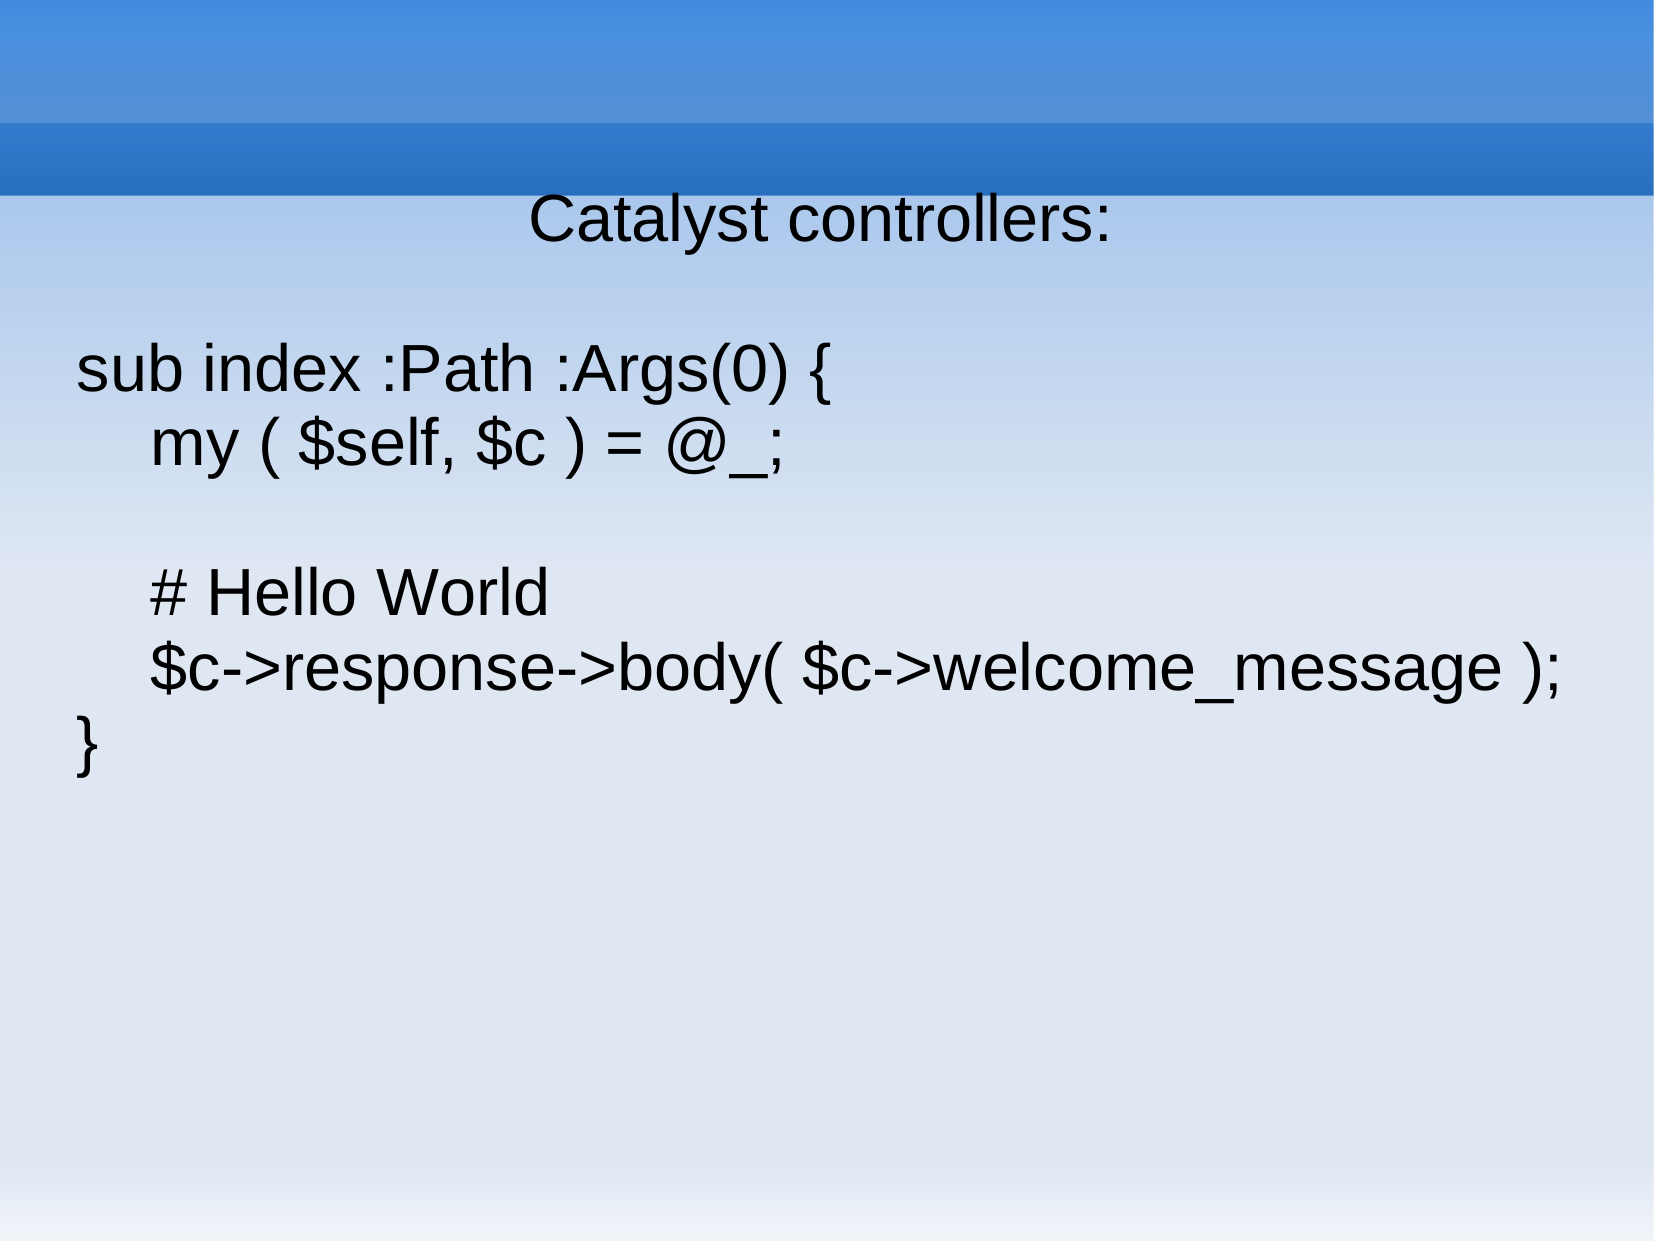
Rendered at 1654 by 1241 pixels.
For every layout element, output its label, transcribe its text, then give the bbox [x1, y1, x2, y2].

picture [0, 0, 1654, 1241]
subtitle Catalyst controllers: sub index :Path :Args(0) { my ( $self, $c ) = @_; # Hello World $c->response->body( $c->welcome_message ); } [76, 7, 1565, 1102]
